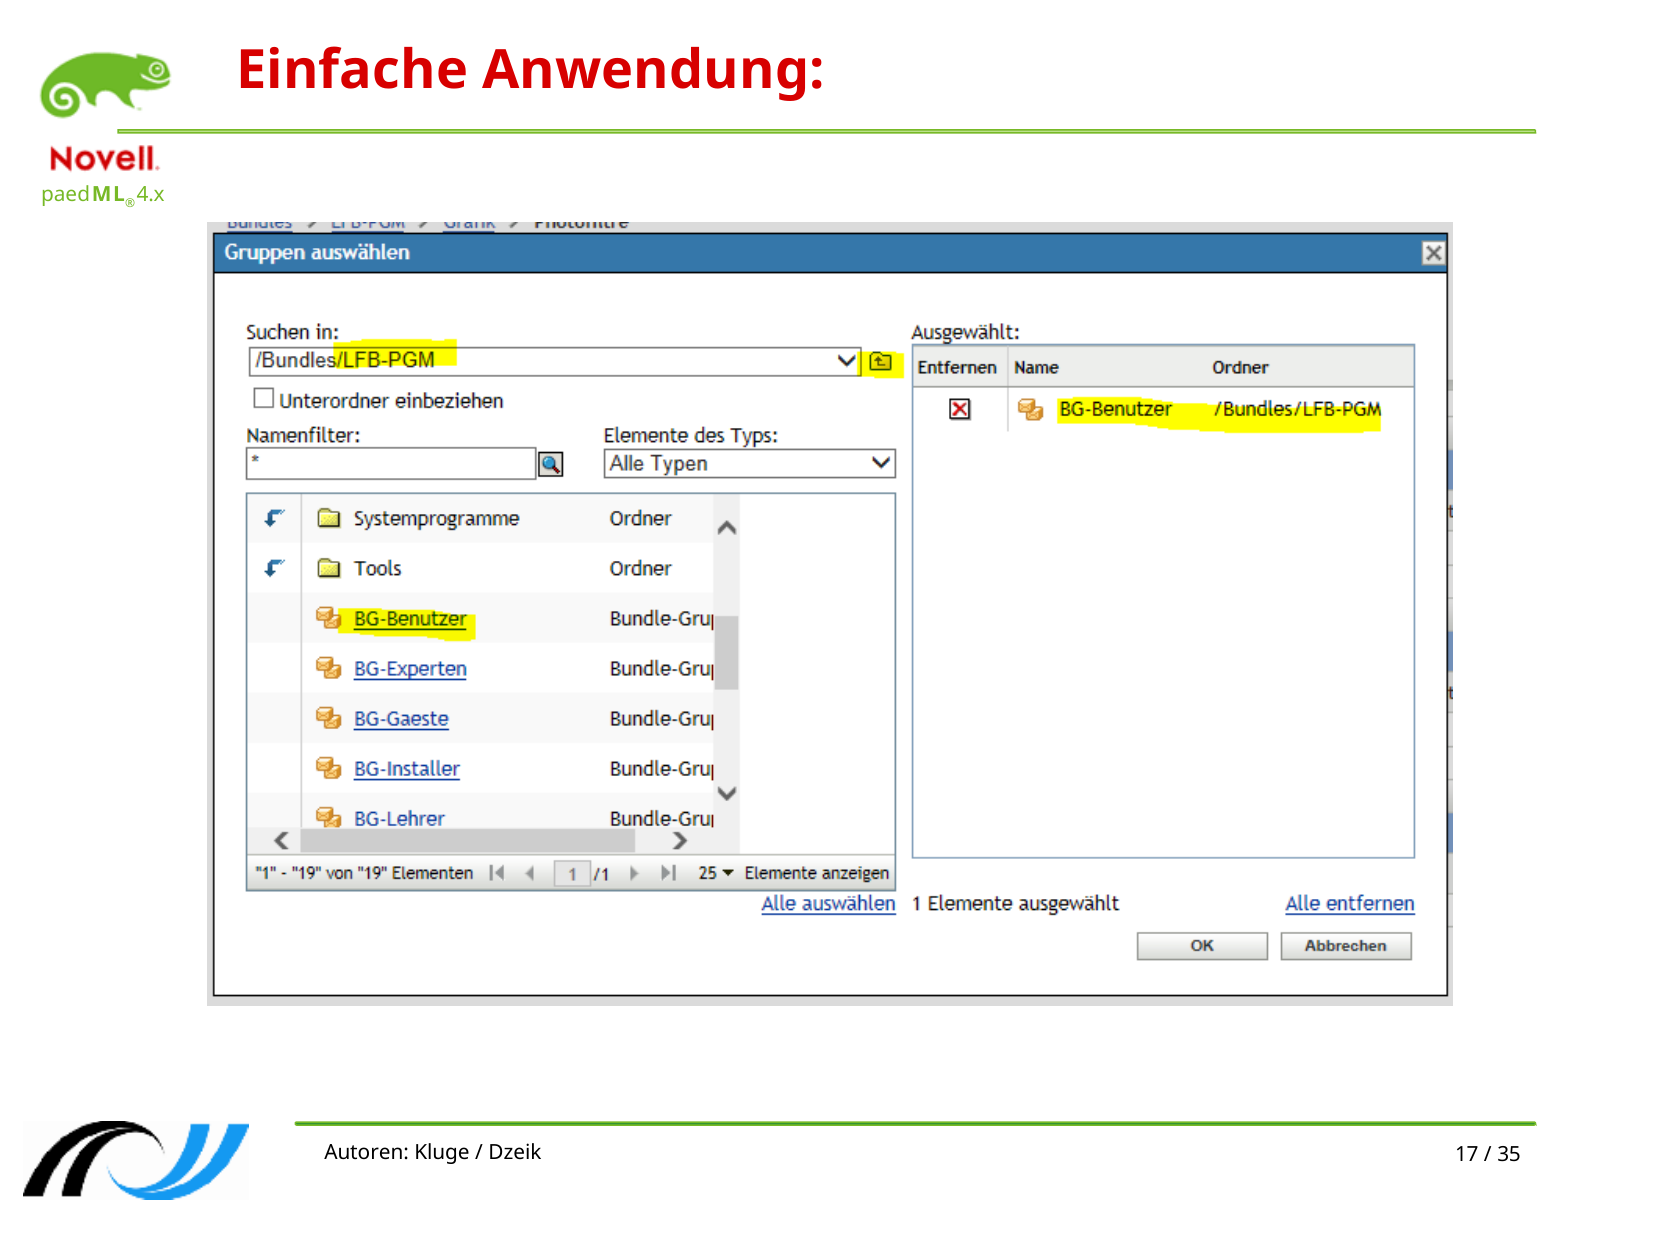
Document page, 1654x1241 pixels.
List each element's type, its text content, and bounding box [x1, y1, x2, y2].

title Einfache Anwendung: [236, 17, 1536, 119]
picture [207, 222, 1453, 1006]
picture [23, 1121, 249, 1200]
picture [26, 35, 184, 193]
